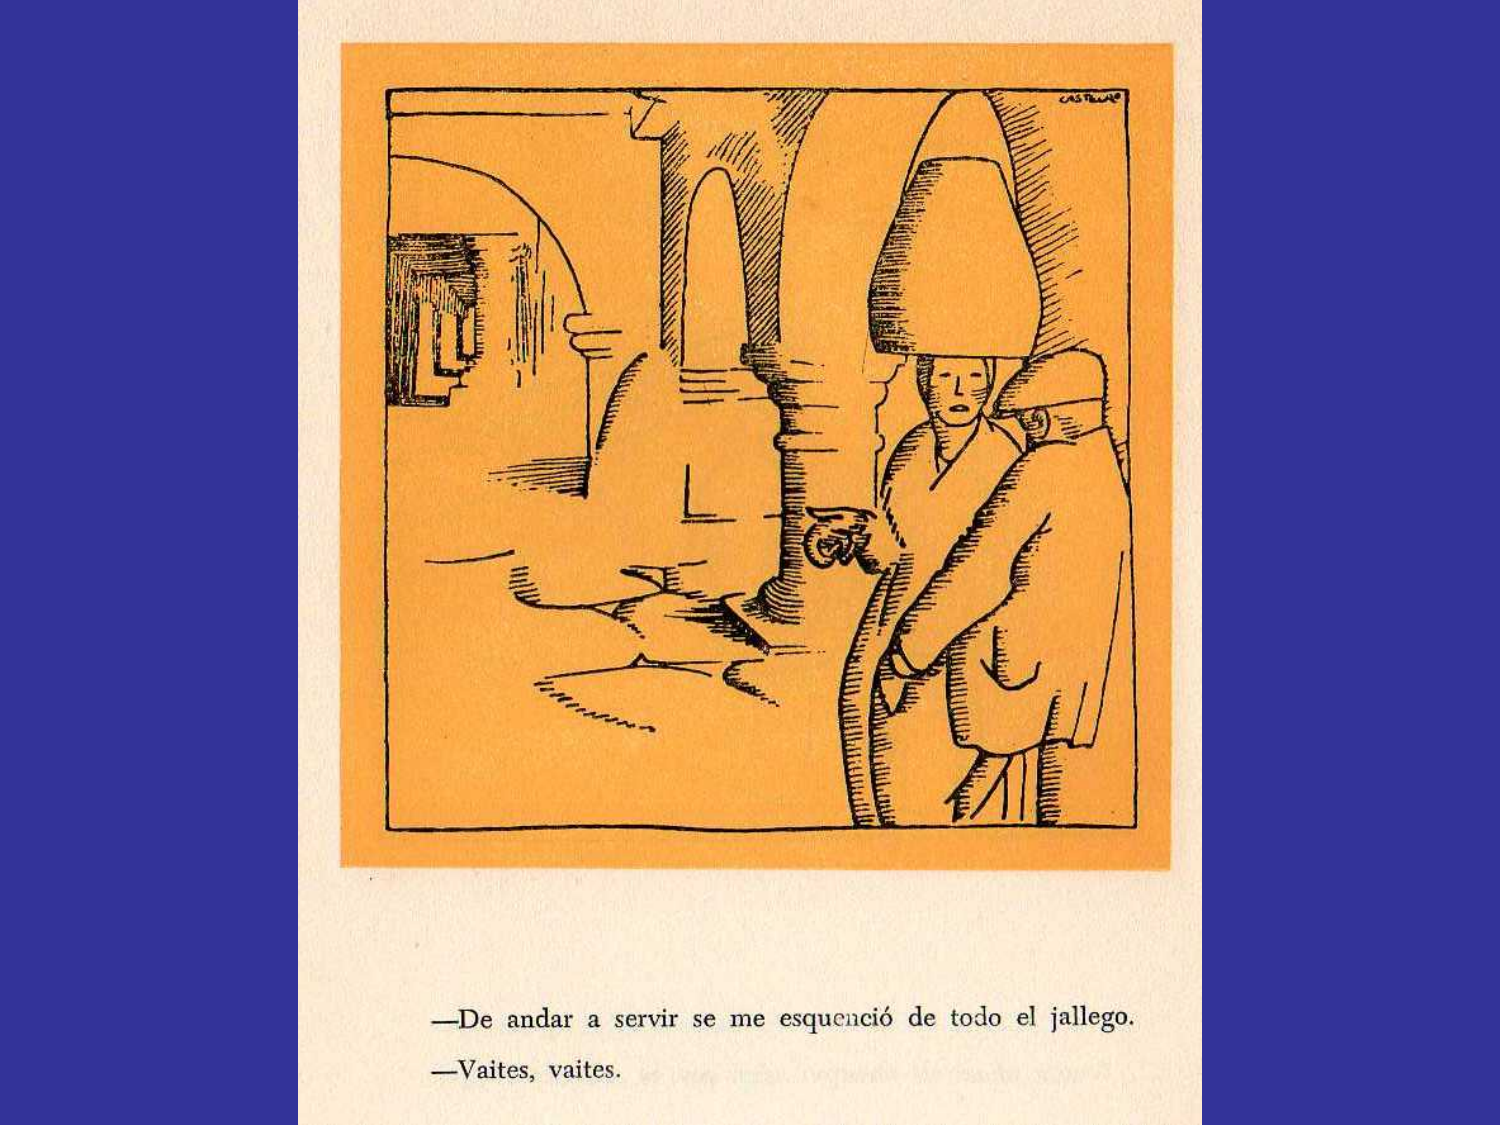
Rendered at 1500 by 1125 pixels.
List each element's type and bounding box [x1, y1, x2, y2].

picture [298, 0, 1202, 1125]
